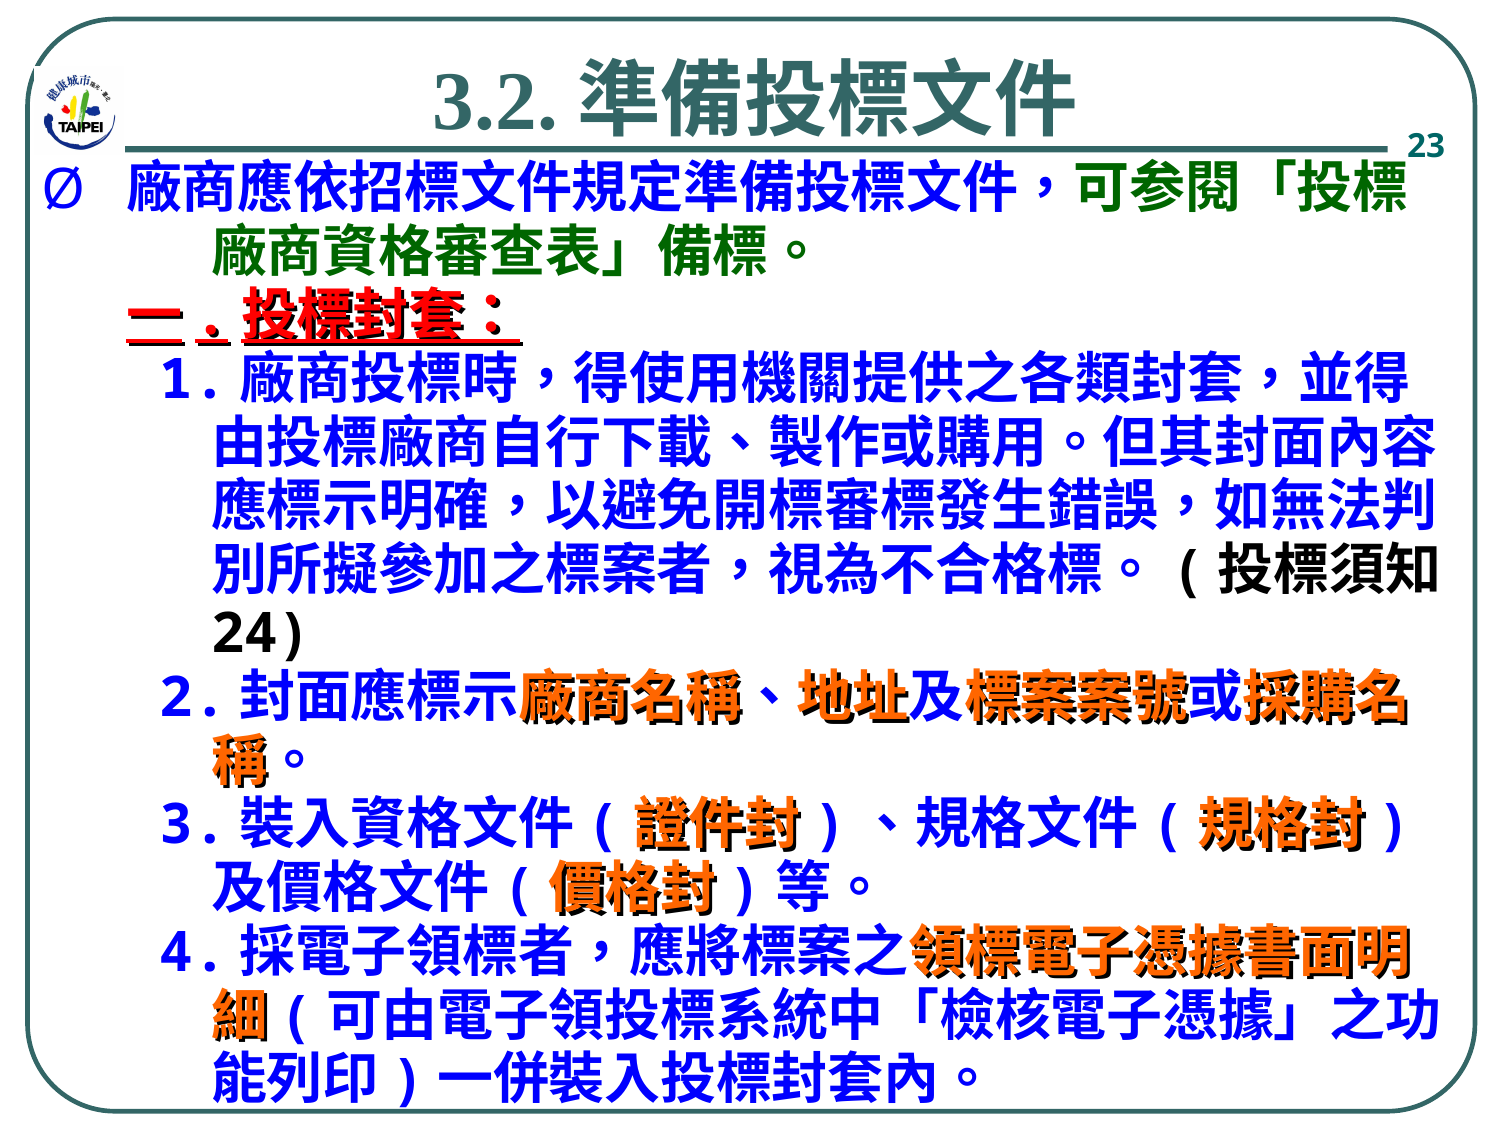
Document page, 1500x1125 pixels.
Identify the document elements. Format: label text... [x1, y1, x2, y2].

list 廠商應依招標文件規定準備投標文件，可参閱「投標廠商資格審查表」備標。 一.投標封套： 1.廠商投標時，得使用機關提供之各類封套，並得由投標廠商自行下載、製作或購用。但其封面內容應標示明確，以避免開標審標發生錯誤，如無法判別所擬參加之標案者，視為不合格標。(投標須知24) 2.封面應標示廠商名稱、地址及標案案號或採購名稱。 3.裝入資格文件(證件封)、規格文件(規格封)及價格文件(價格封)等。 4.採電子領標者，應將標案之領標電子憑據書面明細(可由電子領投標系統中「檢核電子憑據」之功能列印)一併裝入投標封套內。 [41, 148, 1459, 1125]
title 3.2.準備投標文件 [123, 38, 1387, 138]
